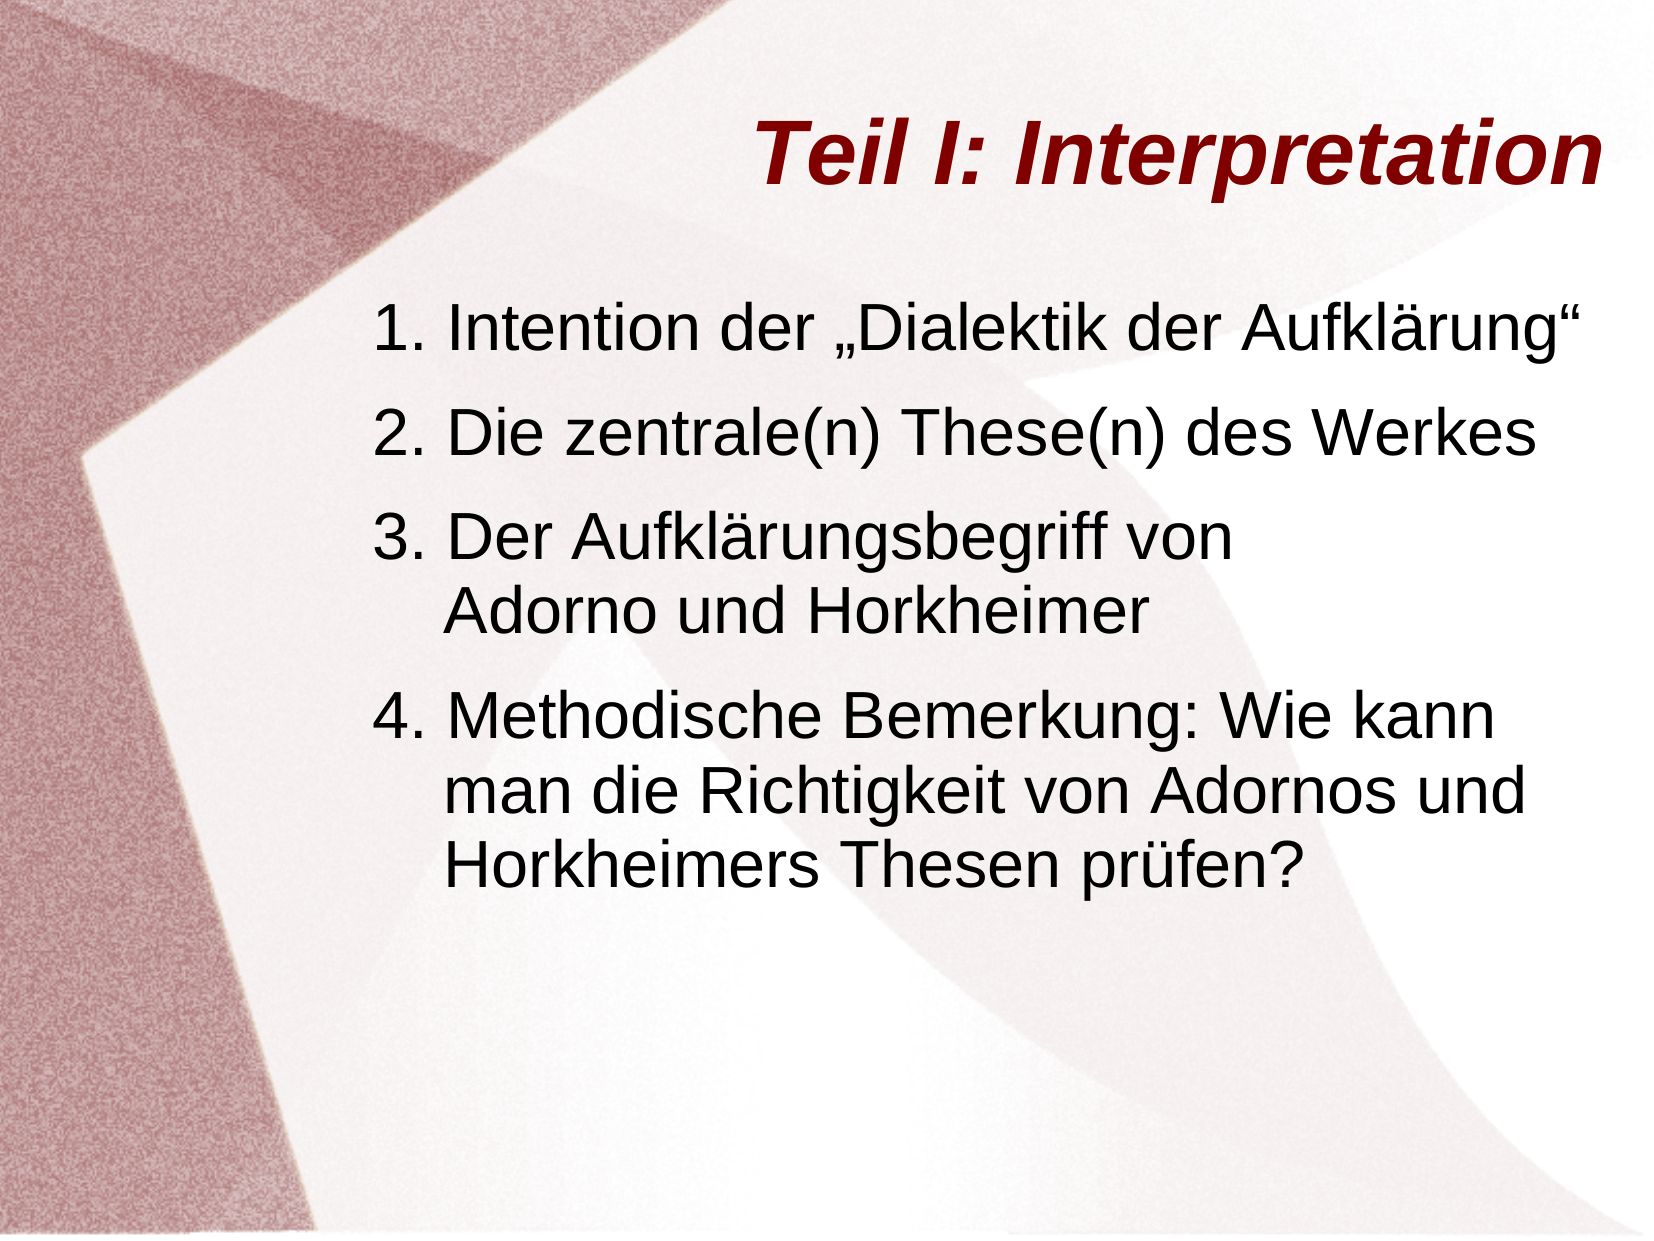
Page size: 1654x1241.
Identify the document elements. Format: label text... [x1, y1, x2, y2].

picture [0, 0, 1654, 1241]
list Intention der „Dialektik der Aufklärung“ Die zentrale(n) These(n) des Werkes Der Aufklärungsbegriff von Adorno und Horkheimer Methodische Bemerkung: Wie kann man die Richtigkeit von Adornos und Horkheimers Thesen prüfen? [354, 290, 1601, 903]
title Teil I: Interpretation [596, 56, 1607, 250]
